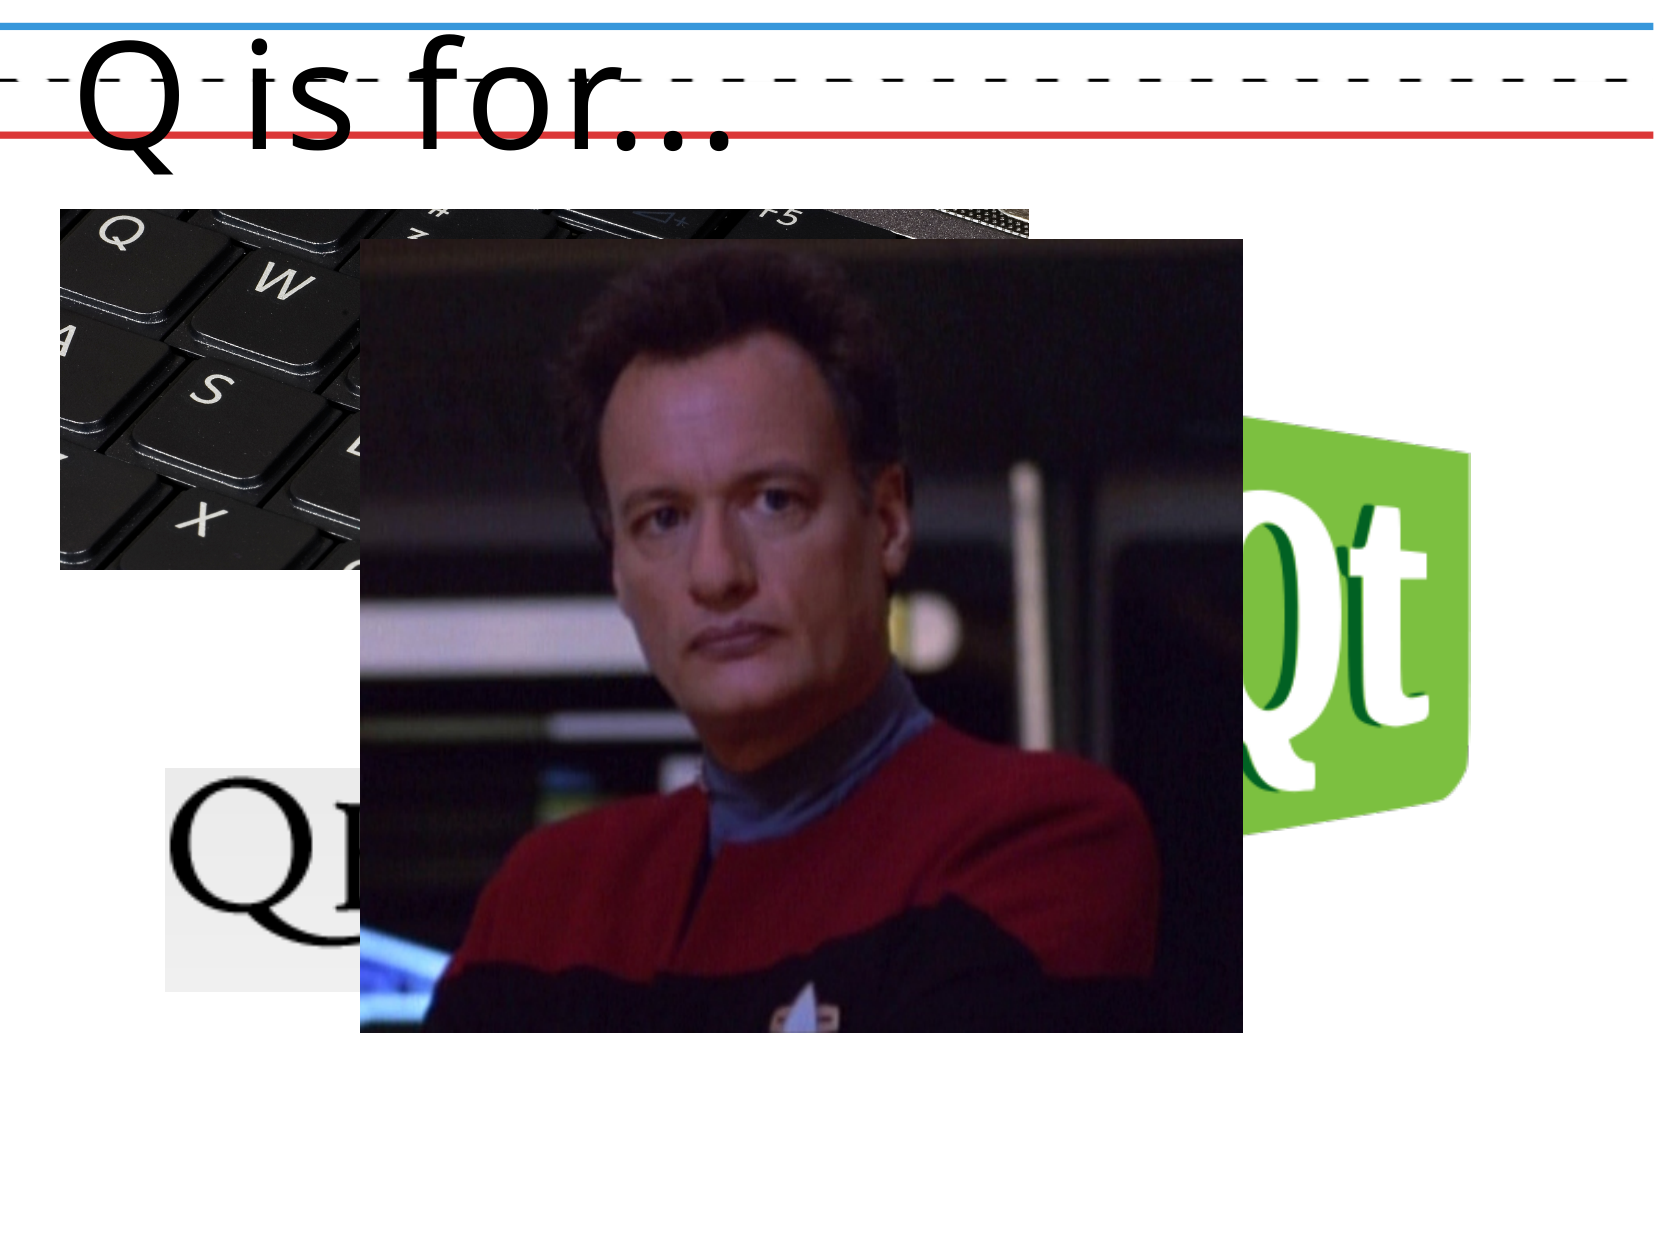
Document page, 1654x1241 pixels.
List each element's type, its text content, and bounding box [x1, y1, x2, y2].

title Q is for... [71, 0, 1561, 196]
picture [0, 0, 1654, 1033]
